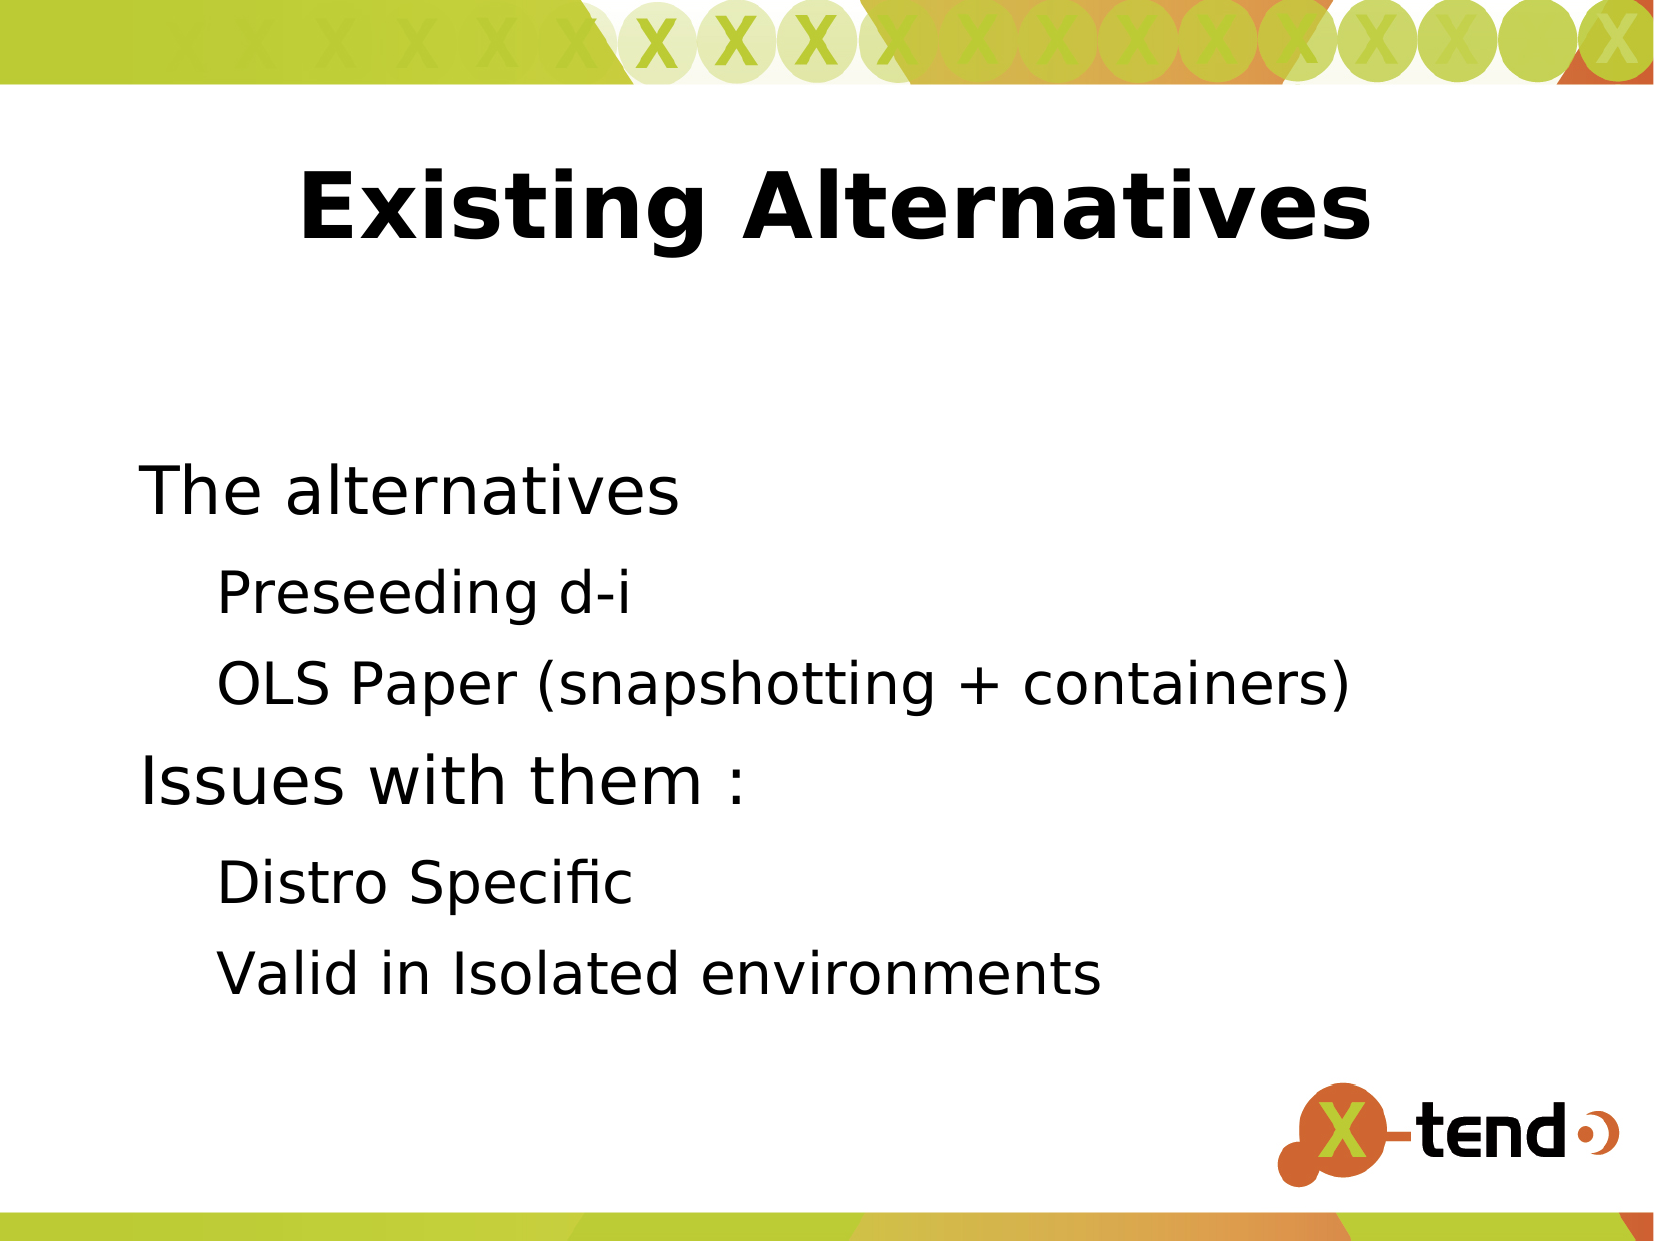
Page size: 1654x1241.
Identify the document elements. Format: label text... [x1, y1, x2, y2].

picture [0, 0, 1654, 1241]
title Existing Alternatives [121, 102, 1534, 311]
list The alternatives Preseeding d-i OLS Paper (snapshotting + containers) Issues with them : Distro Specific Valid in Isolated environments [121, 344, 1534, 1127]
